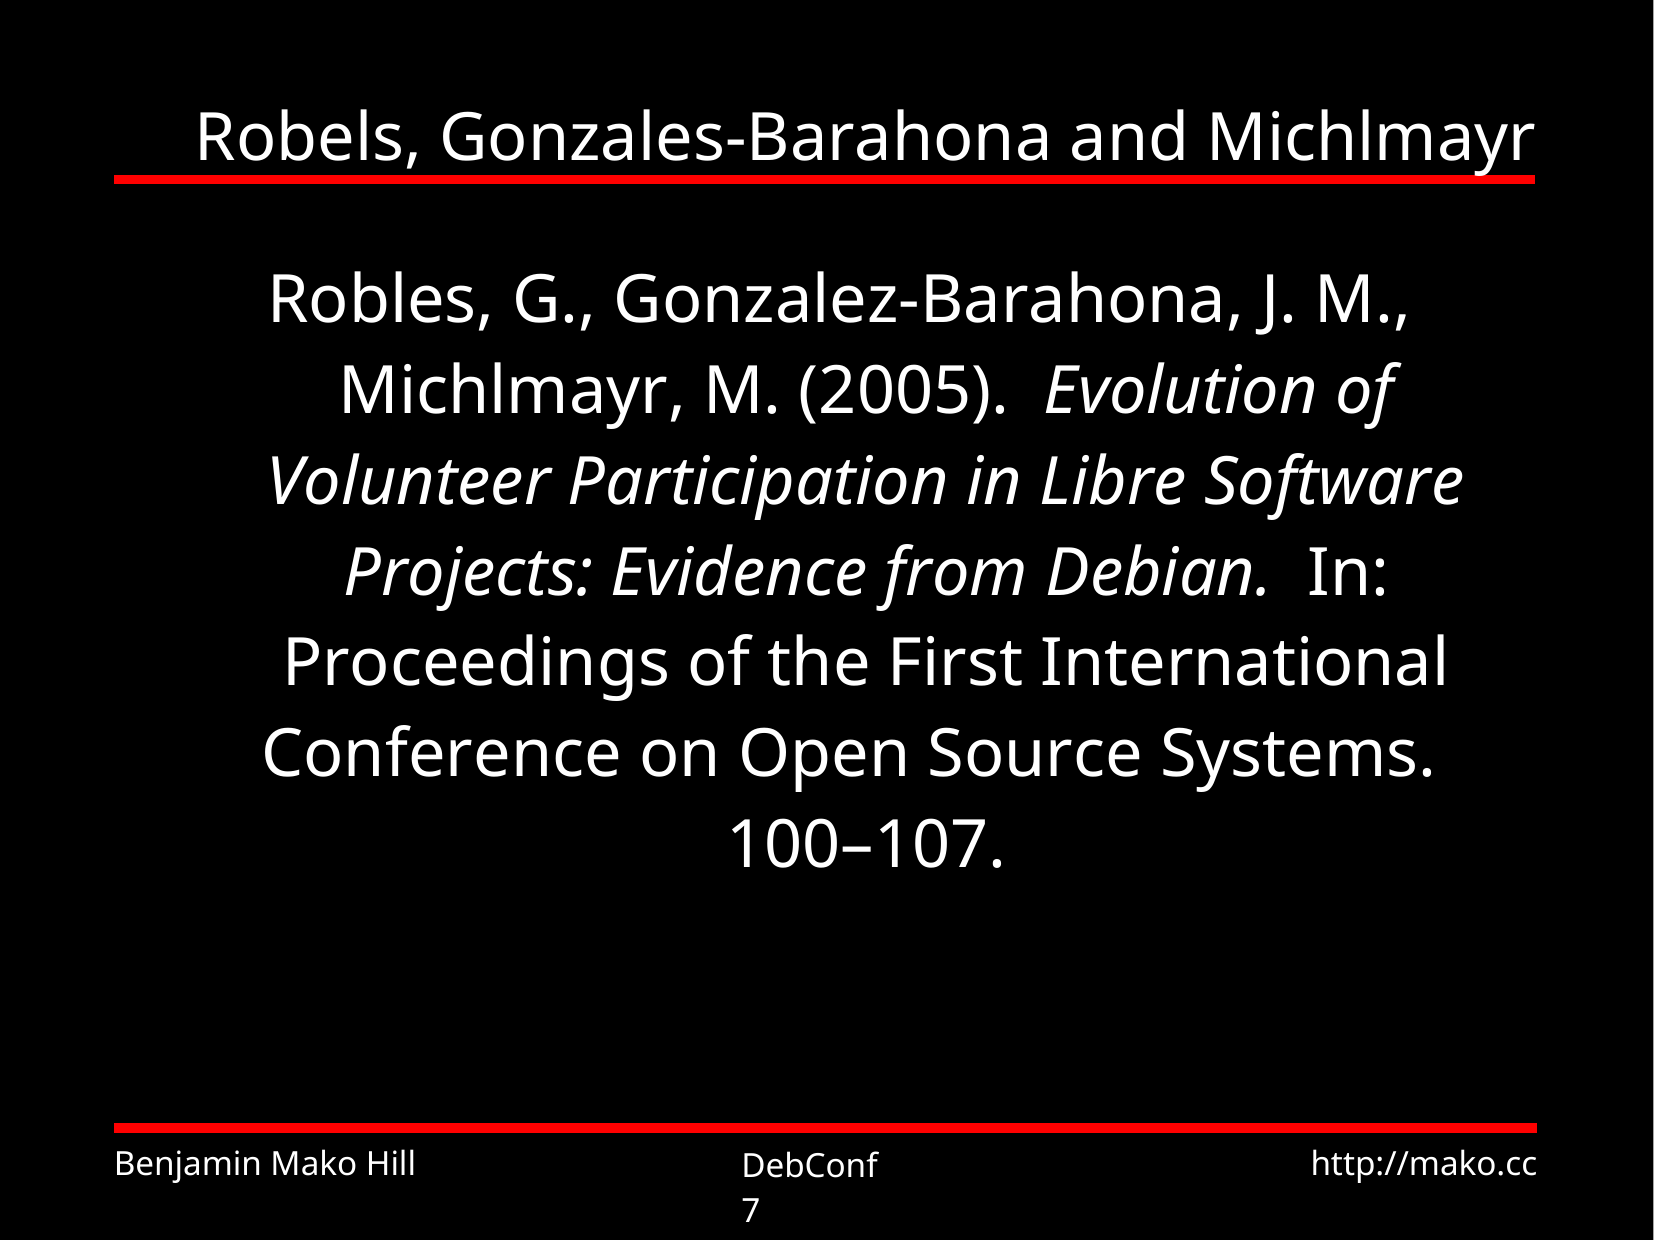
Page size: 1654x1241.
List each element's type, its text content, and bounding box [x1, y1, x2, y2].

title Robels, Gonzales-Barahona and Michlmayr [125, 70, 1538, 198]
list Robles, G., Gonzalez-Barahona, J. M., Michlmayr, M. (2005). Evolution of Volunteer Participation in Libre Software Projects: Evidence from Debian. In: Proceedings of the First International Conference on Open Source Systems. 100–107. [133, 251, 1530, 1089]
